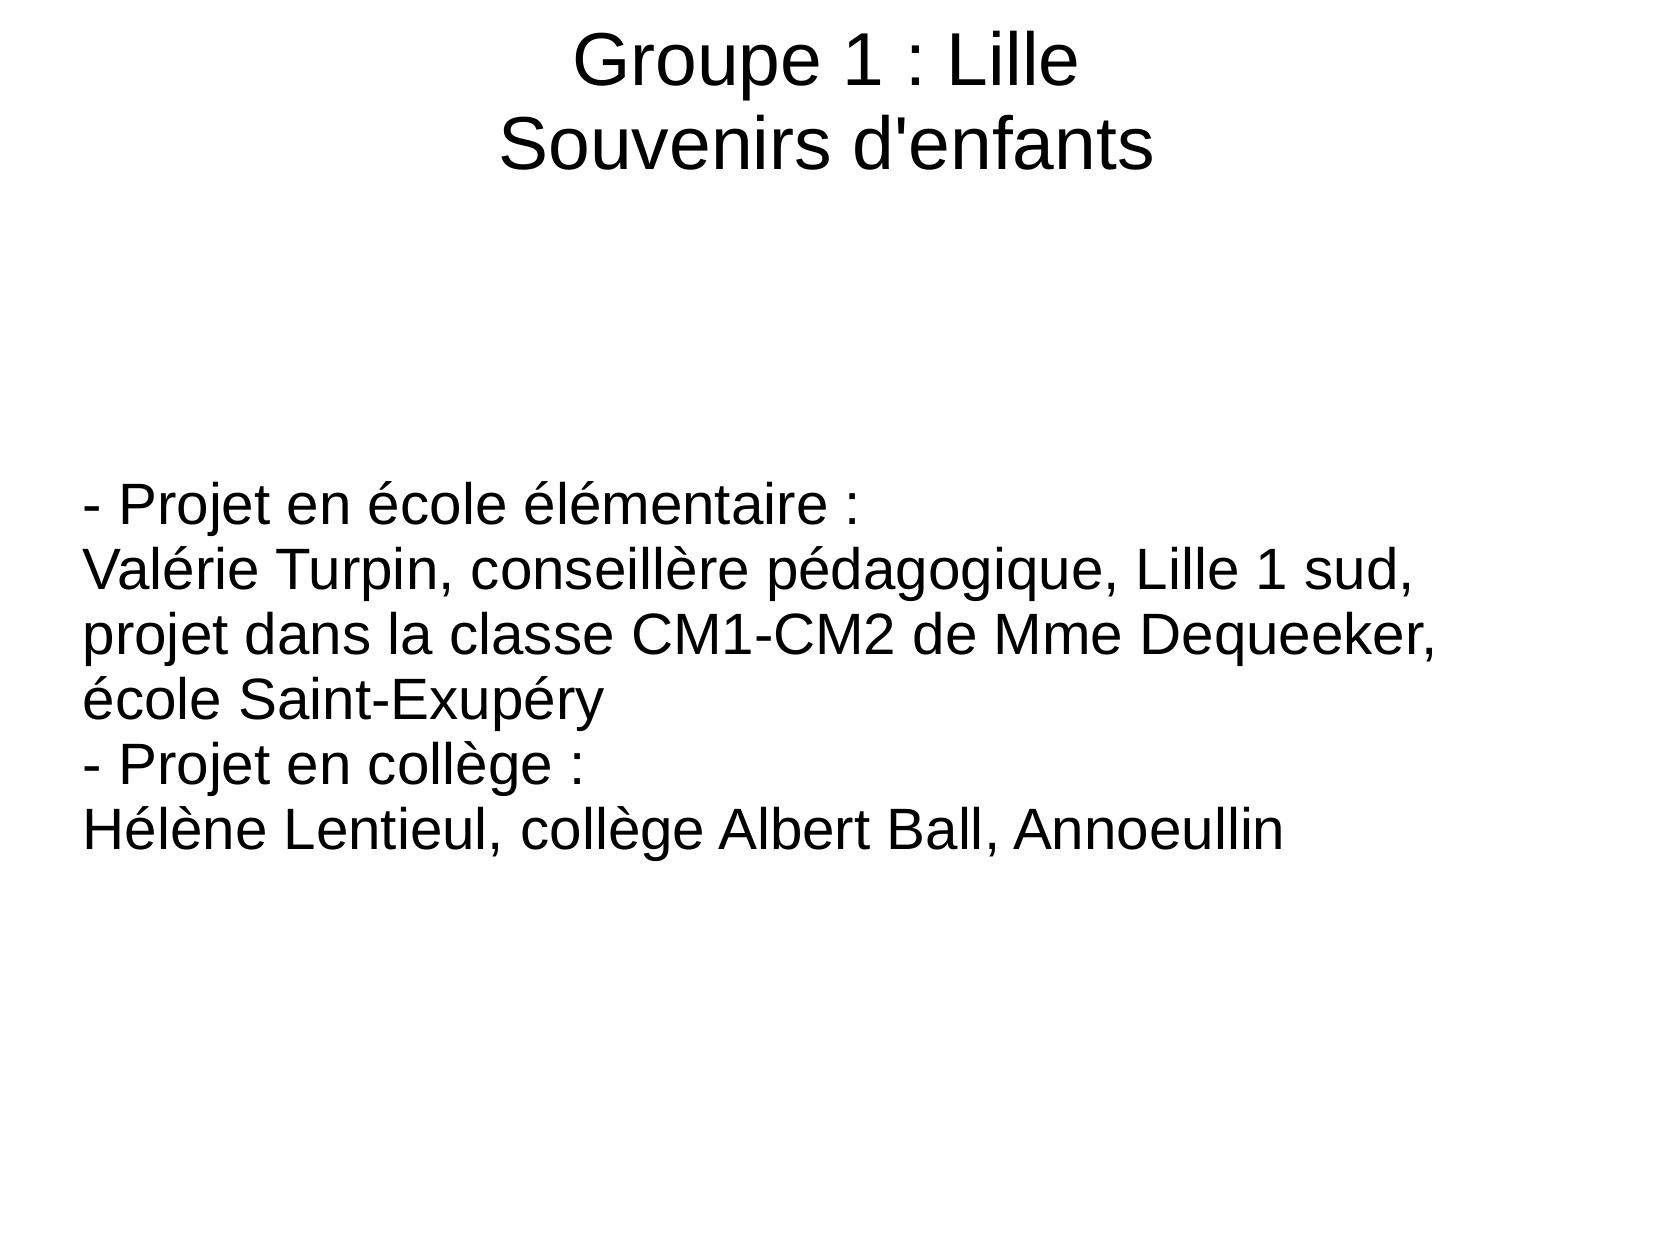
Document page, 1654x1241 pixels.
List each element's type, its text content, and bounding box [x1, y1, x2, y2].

title Groupe 1 : Lille Souvenirs d'enfants [82, 17, 1571, 289]
subtitle - Projet en école élémentaire : Valérie Turpin, conseillère pédagogique, Lille 1 sud, projet dans la classe CM1-CM2 de Mme Dequeeker, école Saint-Exupéry - Projet en collège : Hélène Lentieul, collège Albert Ball, Annoeullin [82, 290, 1571, 1109]
